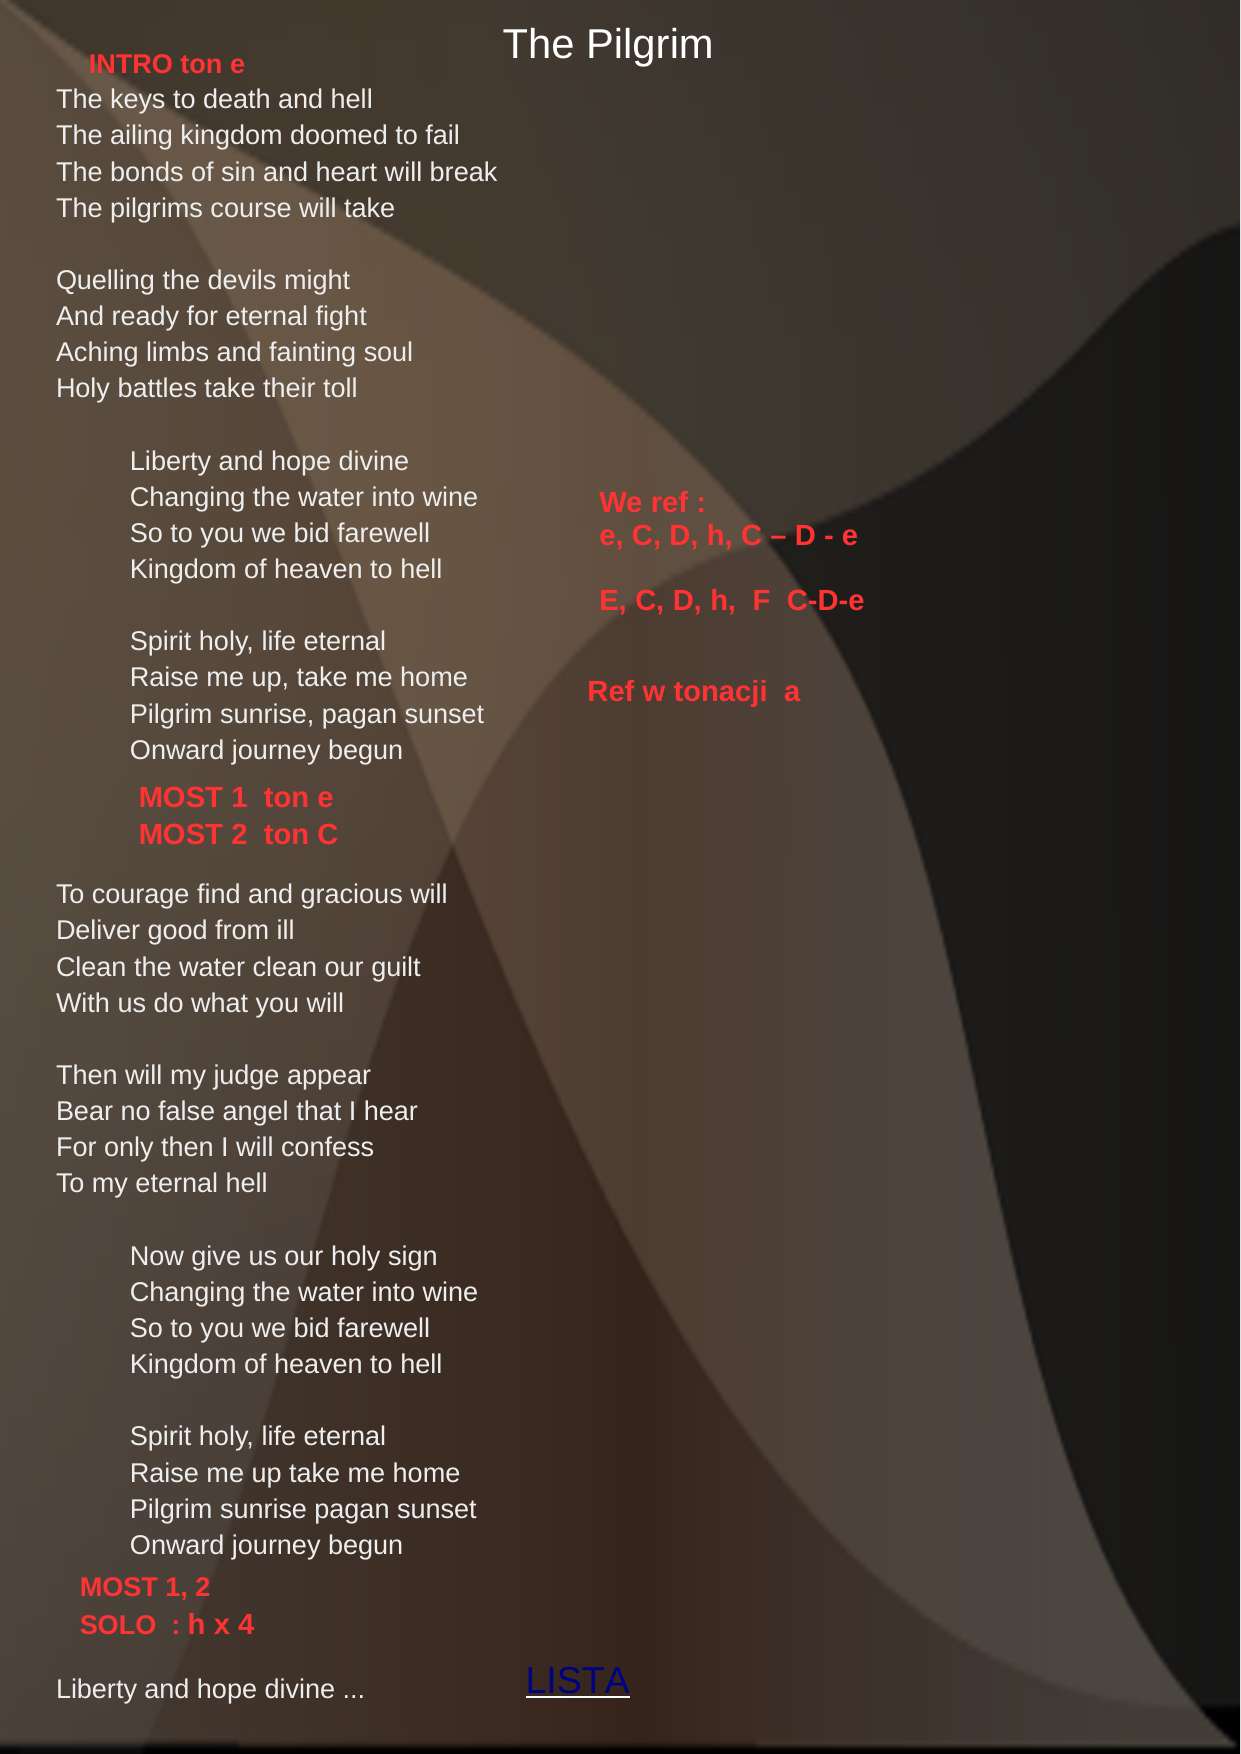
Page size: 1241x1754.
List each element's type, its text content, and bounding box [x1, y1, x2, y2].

title The Pilgrim [76, 21, 1140, 68]
text_box The keys to death and hell The ailing kingdom doomed to fail The bonds of sin and heart will break The pilgrims course will take Quelling the devils might And ready for eternal fight Aching limbs and fainting soul Holy battles take their toll Liberty and hope divine Changing the water into wine So to you we bid farewell Kingdom of heaven to hell Spirit holy, life eternal Raise me up, take me home Pilgrim sunrise, pagan sunset Onward journey begun To courage find and gracious will Deliver good from ill Clean the water clean our guilt With us do what you will Then will my judge appear Bear no false angel that I hear For only then I will confess To my eternal hell Now give us our holy sign Changing the water into wine So to you we bid farewell Kingdom of heaven to hell Spirit holy, life eternal Raise me up take me home Pilgrim sunrise pagan sunset Onward journey begun Liberty and hope divine ... [41, 76, 1176, 1702]
text_box Ref w tonacji a [572, 667, 987, 745]
text_box MOST 1, 2 [64, 1564, 408, 1611]
text_box MOST 2 ton C [124, 810, 491, 859]
text_box We ref : e, C, D, h, C – D - e E, C, D, h, F C-D-e [584, 478, 1093, 628]
text_box INTRO ton e [74, 41, 479, 88]
text_box SOLO : h x 4 [64, 1611, 328, 1649]
picture [0, 0, 1241, 1754]
text_box MOST 1 ton e [124, 773, 538, 822]
